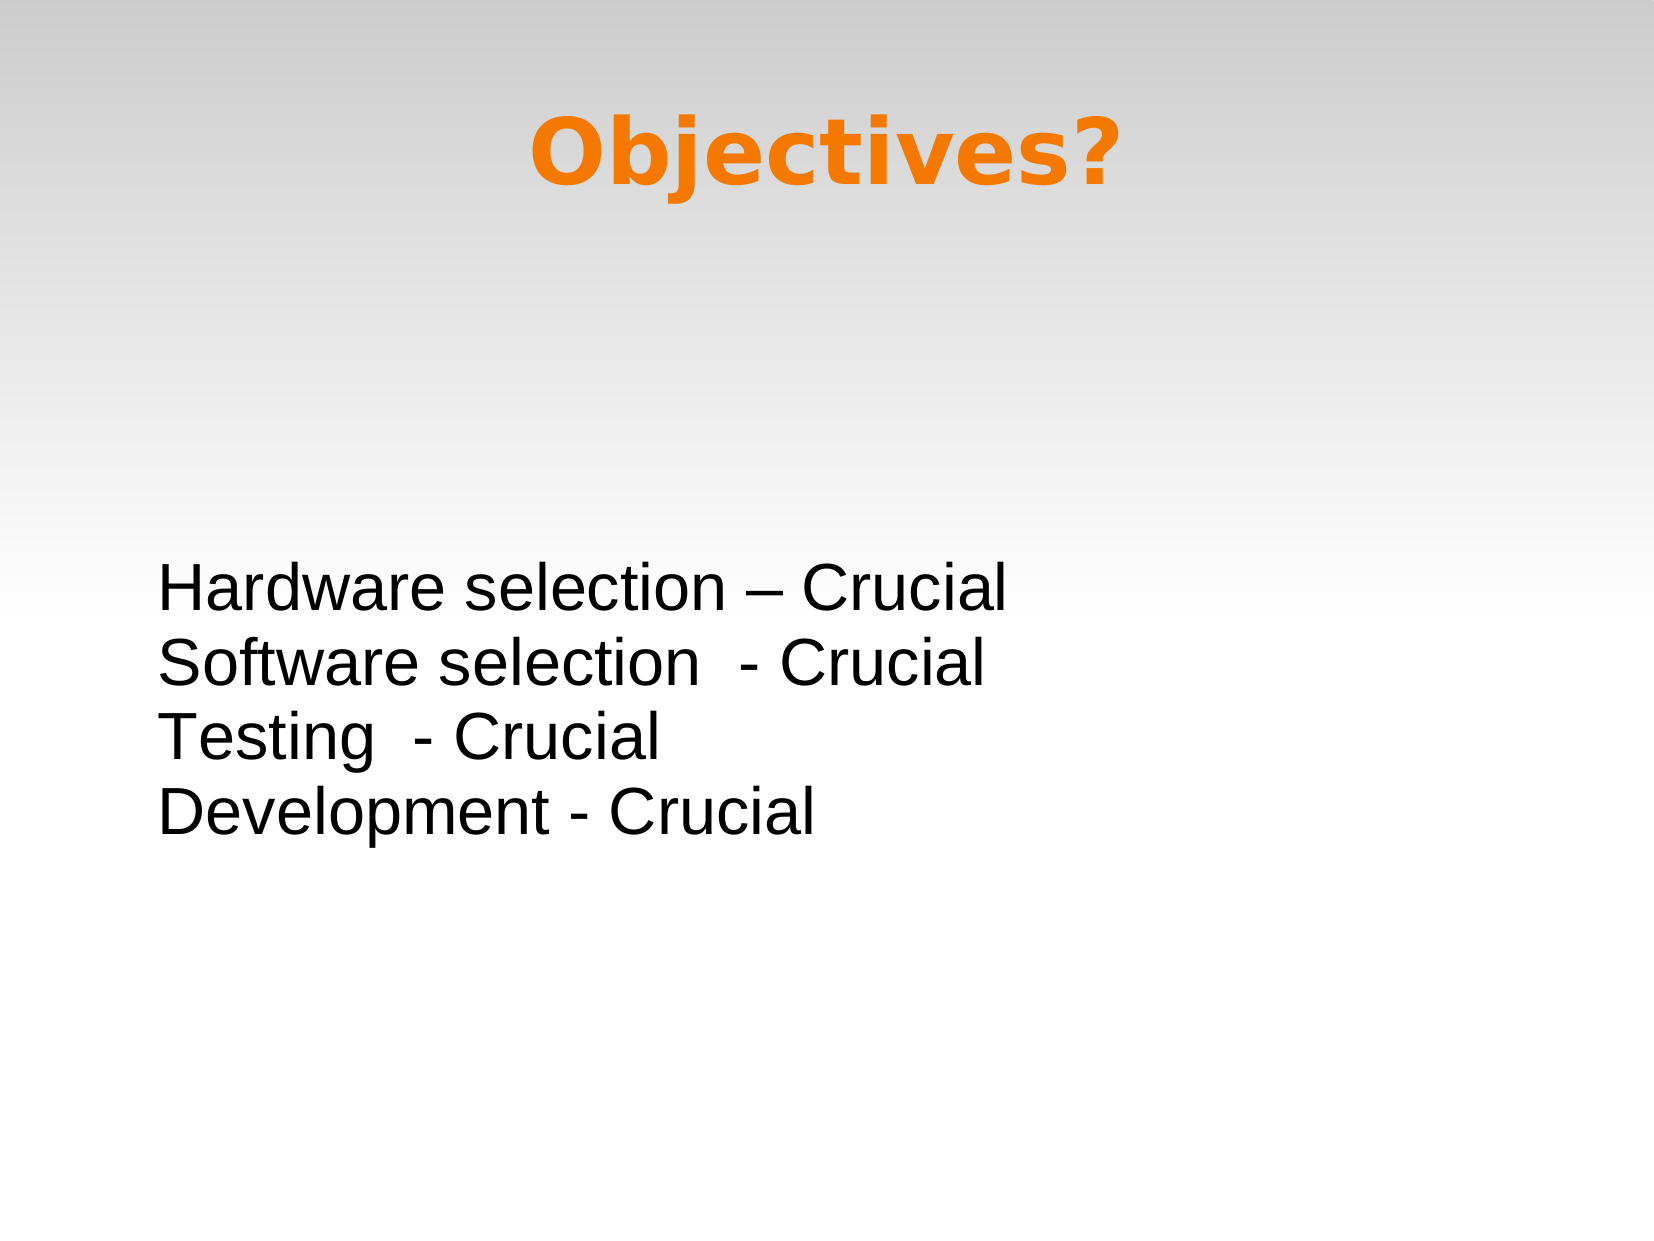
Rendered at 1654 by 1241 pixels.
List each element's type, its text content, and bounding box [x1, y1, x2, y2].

subtitle Hardware selection – Crucial Software selection - Crucial Testing - Crucial Development - Crucial [82, 290, 1571, 1109]
title Objectives? [82, 49, 1571, 257]
